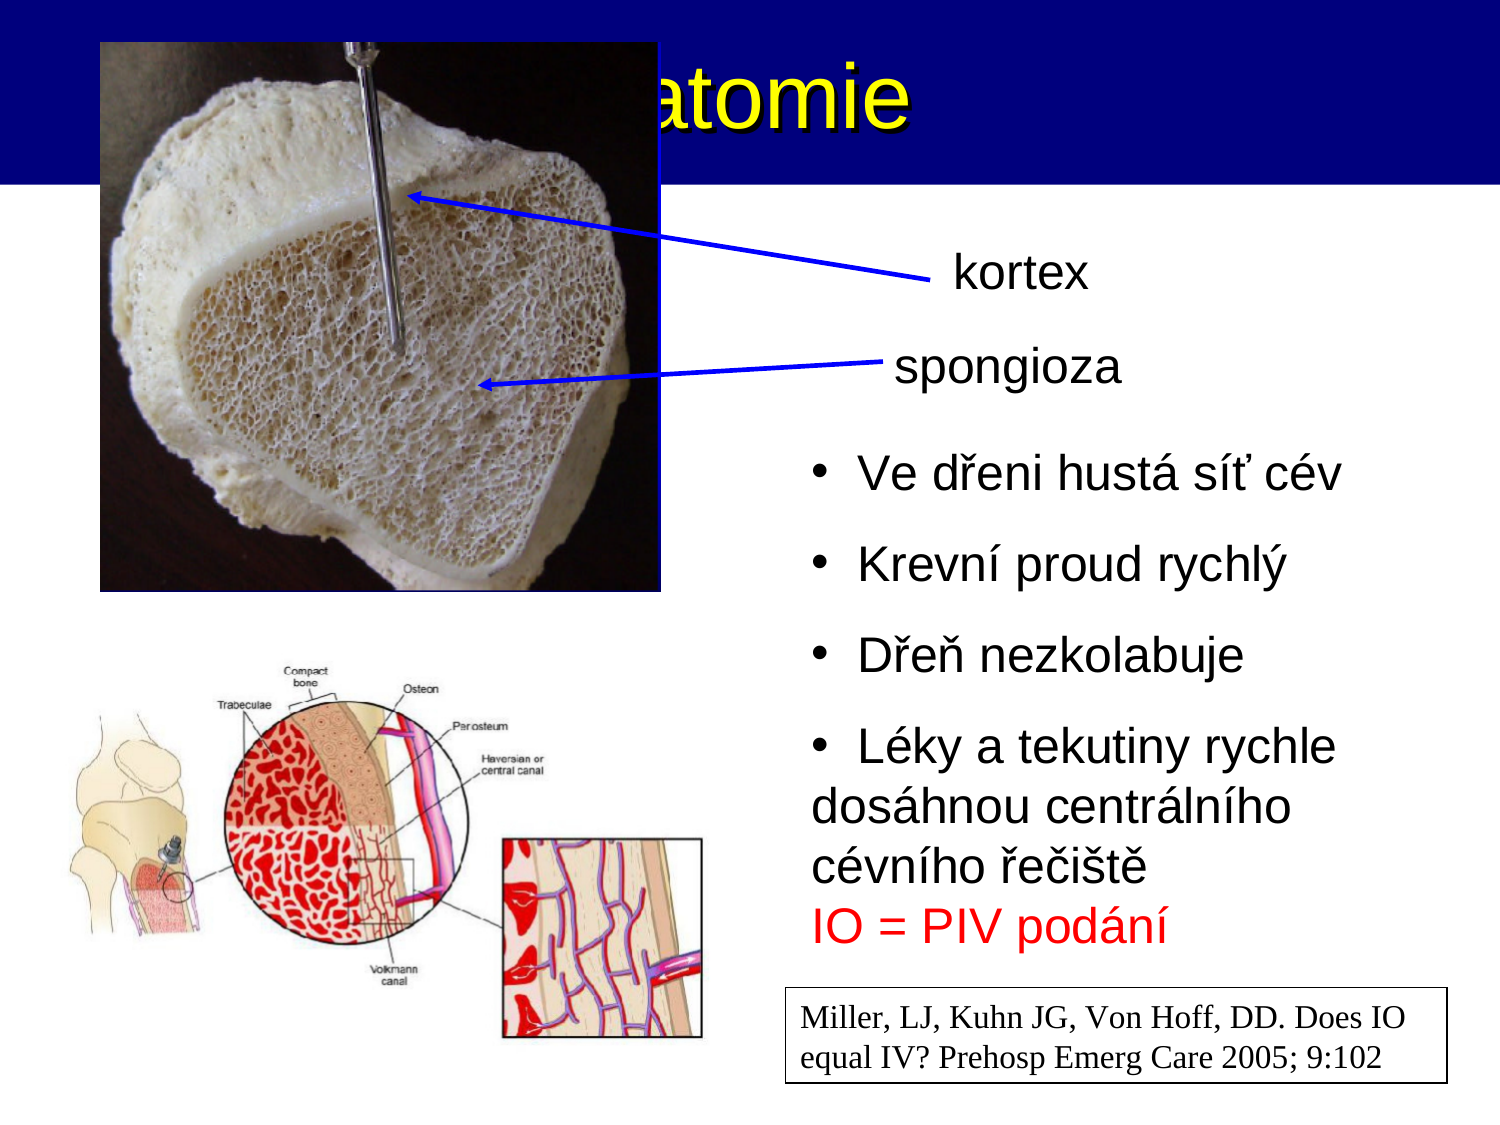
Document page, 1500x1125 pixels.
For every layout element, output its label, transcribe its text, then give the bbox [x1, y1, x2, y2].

text_box Anatomie [0, 0, 1500, 185]
text_box Miller, LJ, Kuhn JG, Von Hoff, DD. Does IO equal IV? Prehosp Emerg Care 2005; 9:102 [785, 987, 1447, 1084]
picture [53, 645, 726, 1070]
text_box kortex [939, 231, 1129, 308]
text_box Ve dřeni hustá síť cév Krevní proud rychlý Dřeň nezkolabuje Léky a tekutiny rychle dosáhnou centrálního cévního řečiště IO = PIV podání [797, 432, 1435, 987]
text_box spongioza [879, 326, 1164, 402]
picture [100, 42, 671, 600]
